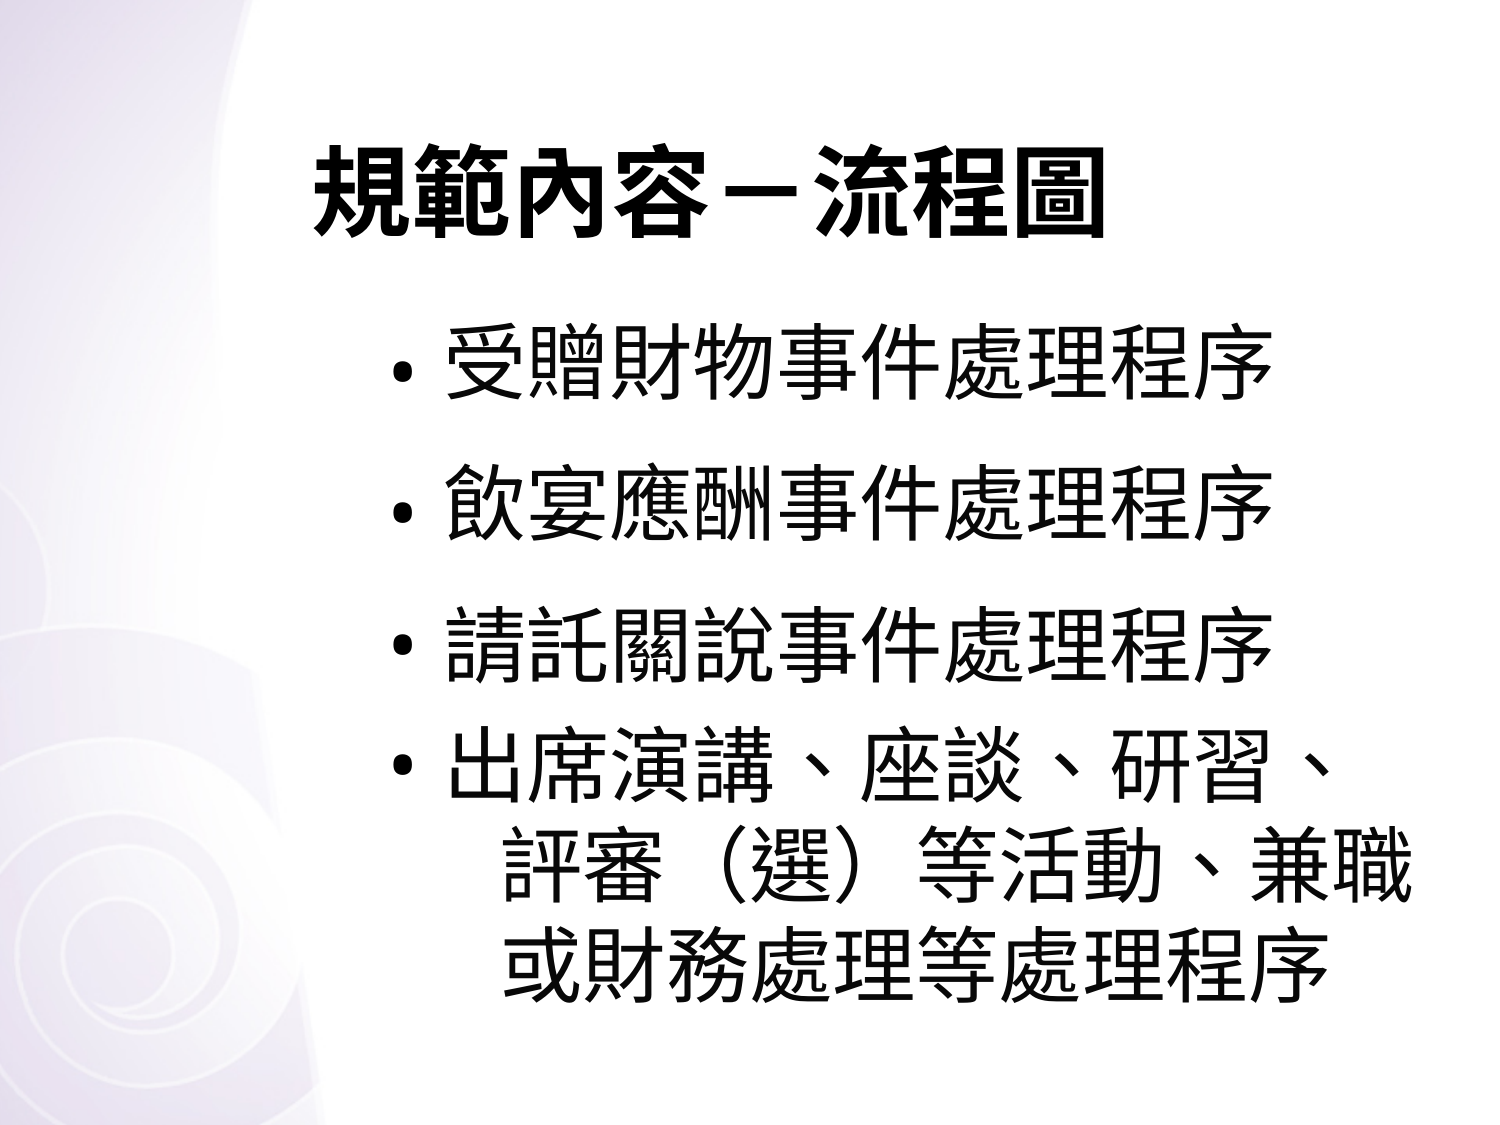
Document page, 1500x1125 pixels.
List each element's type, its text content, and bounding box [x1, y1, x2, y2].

text_box 規範內容－流程圖 [0, 78, 1423, 301]
text_box 受贈財物事件處理程序 飲宴應酬事件處理程序 請託關說事件處理程序 出席演講、座談、研習、評審（選）等活動、兼職或財務處理等處理程序 [372, 303, 1447, 1011]
picture [0, 0, 1500, 1125]
